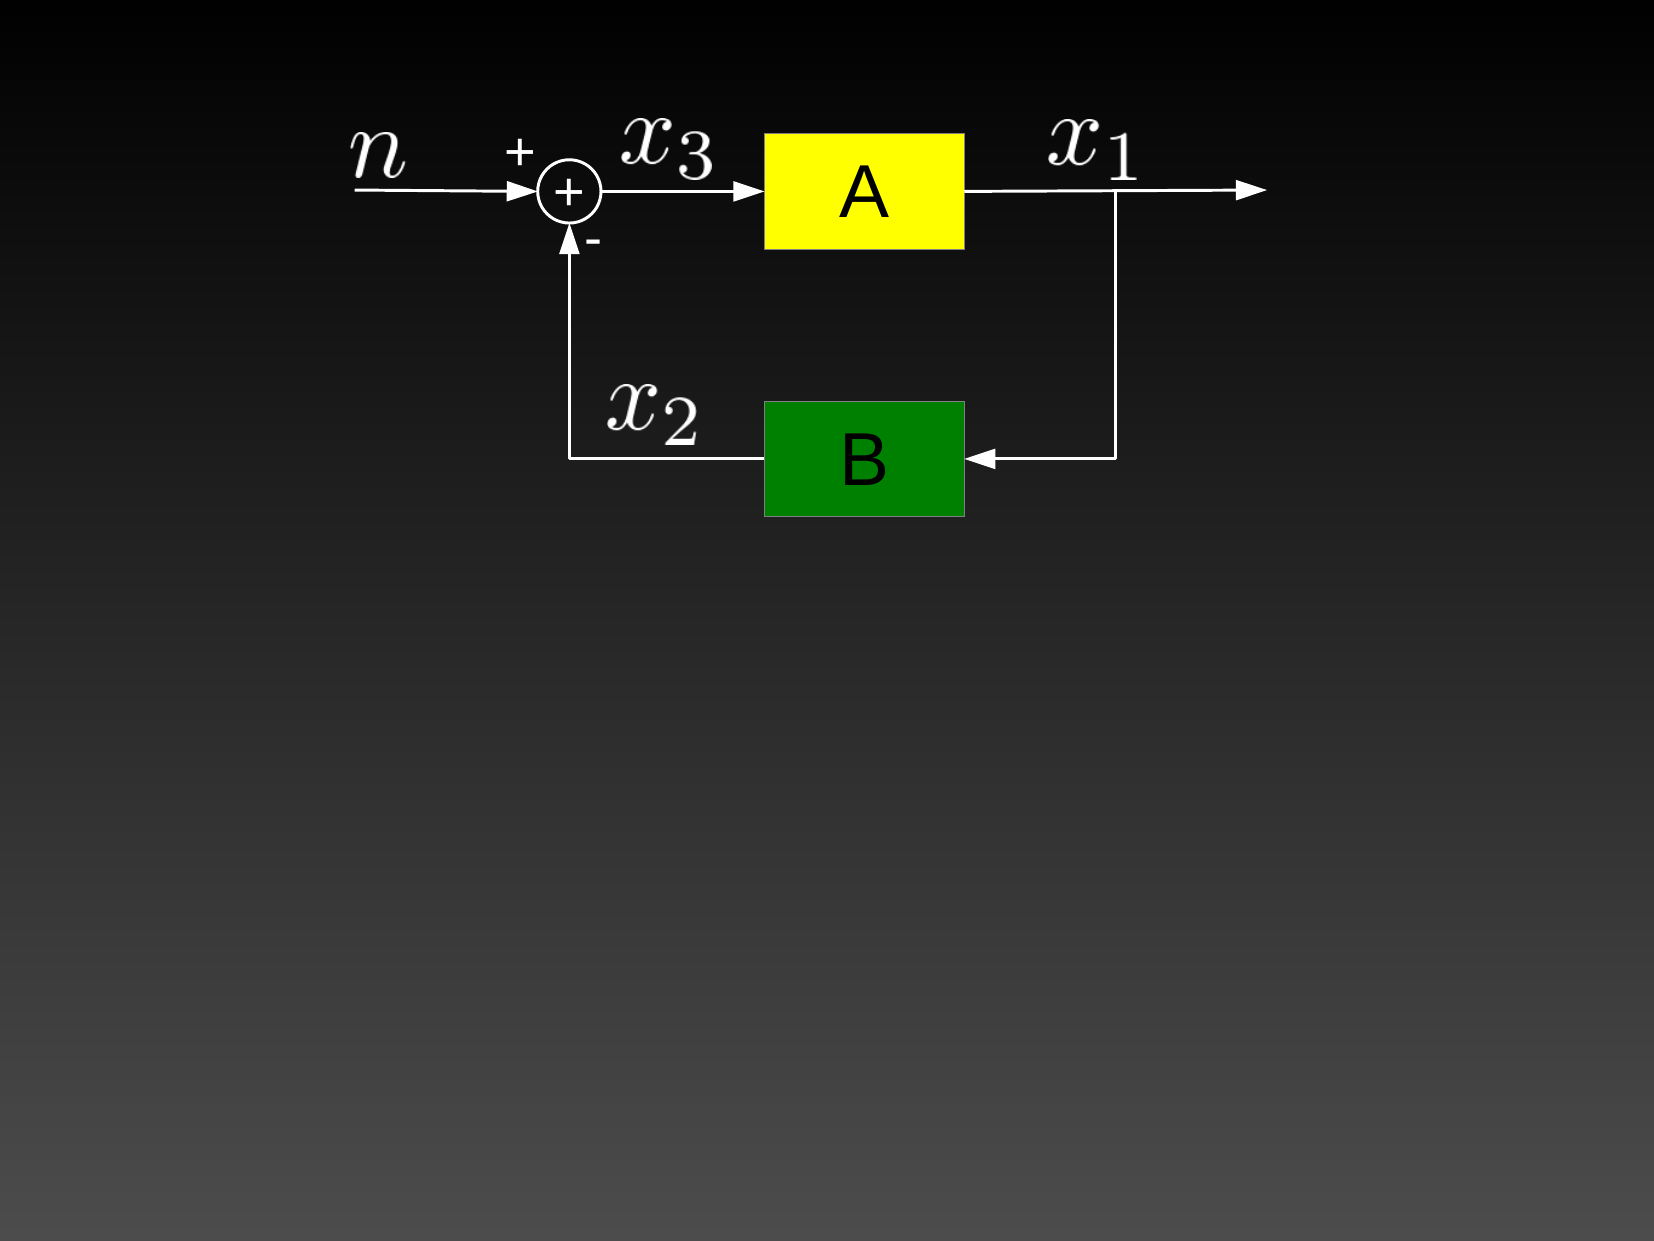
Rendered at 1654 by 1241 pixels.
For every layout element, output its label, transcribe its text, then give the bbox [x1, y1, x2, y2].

text_box + [490, 114, 552, 191]
text_box B [764, 401, 965, 517]
picture [607, 384, 697, 445]
text_box A [764, 133, 965, 250]
text_box + [537, 159, 601, 224]
picture [350, 132, 406, 178]
text_box - [569, 199, 618, 276]
picture [621, 118, 712, 180]
picture [1048, 119, 1137, 180]
